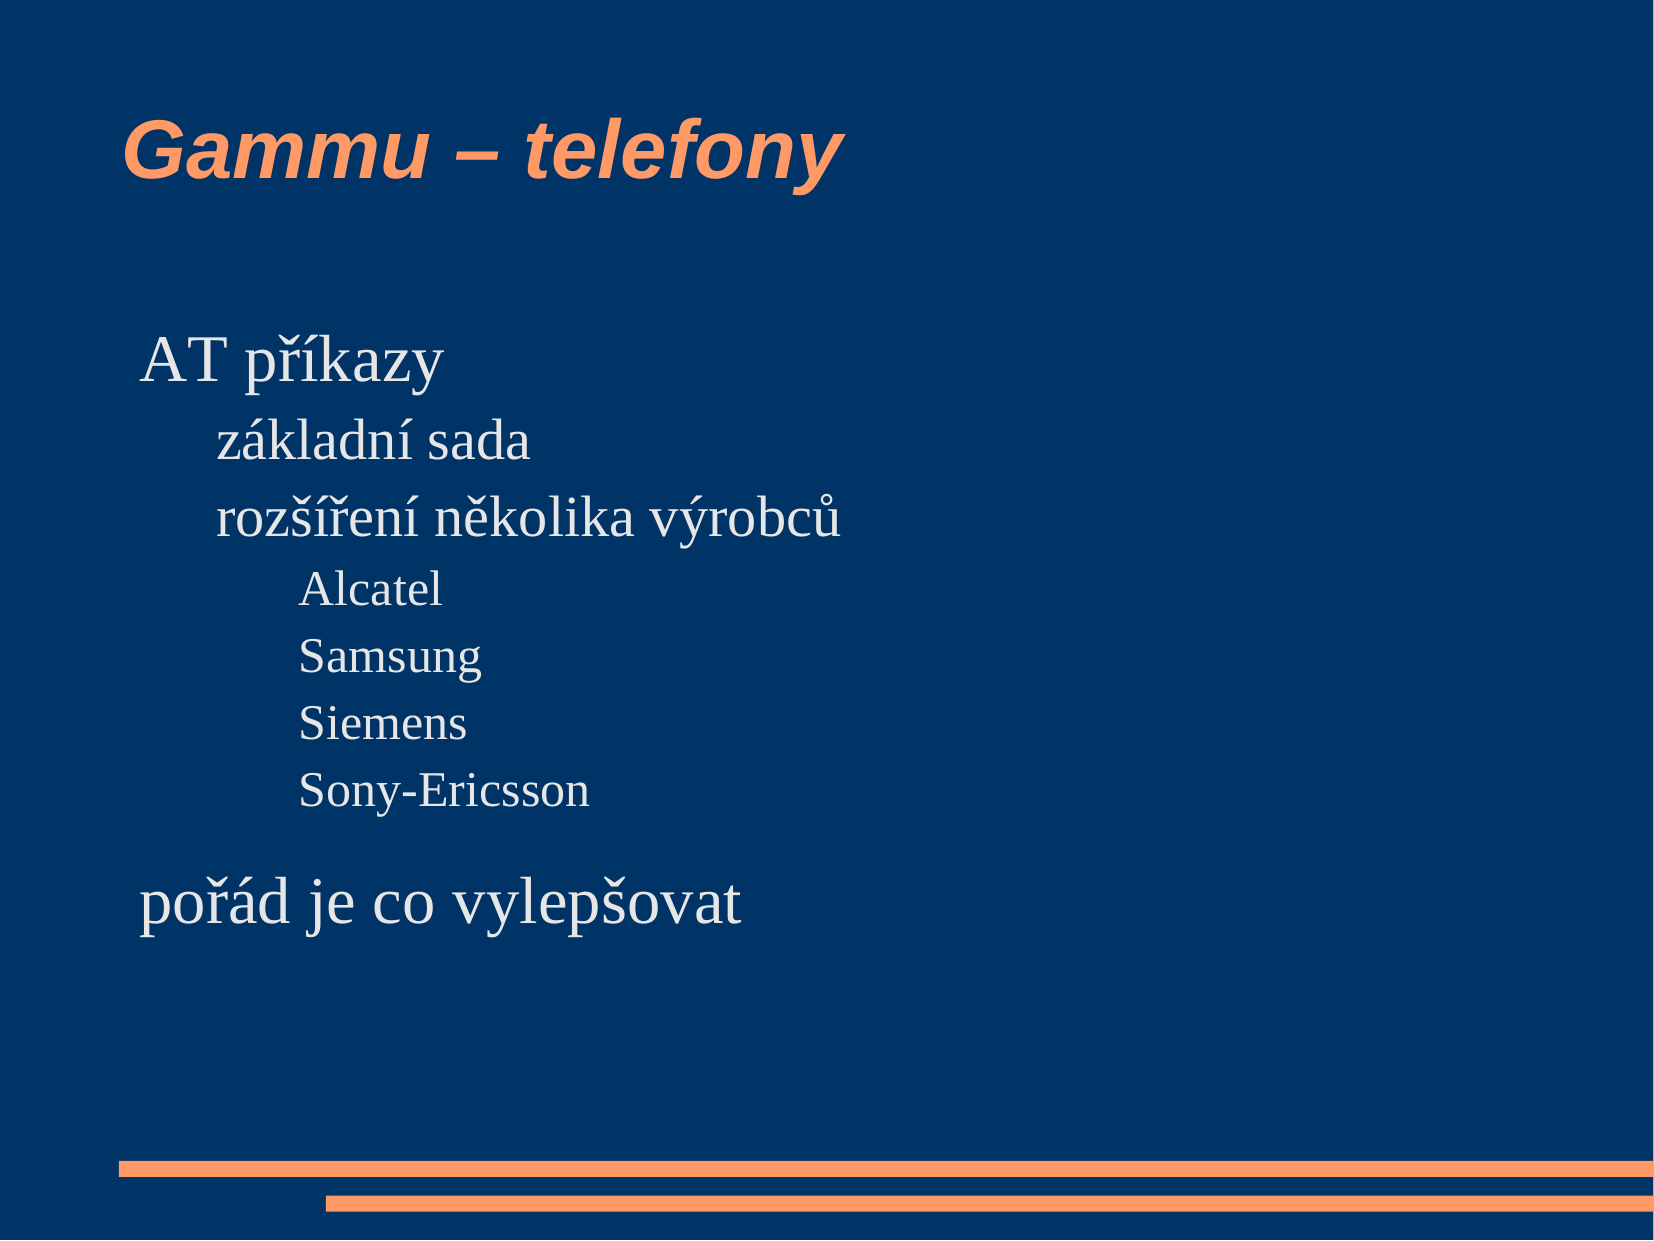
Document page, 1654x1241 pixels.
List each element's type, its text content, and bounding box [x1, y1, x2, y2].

title Gammu – telefony [121, 46, 1534, 254]
list AT příkazy základní sada rozšíření několika výrobců Alcatel Samsung Siemens Sony-Ericsson pořád je co vylepšovat [121, 322, 1561, 1133]
